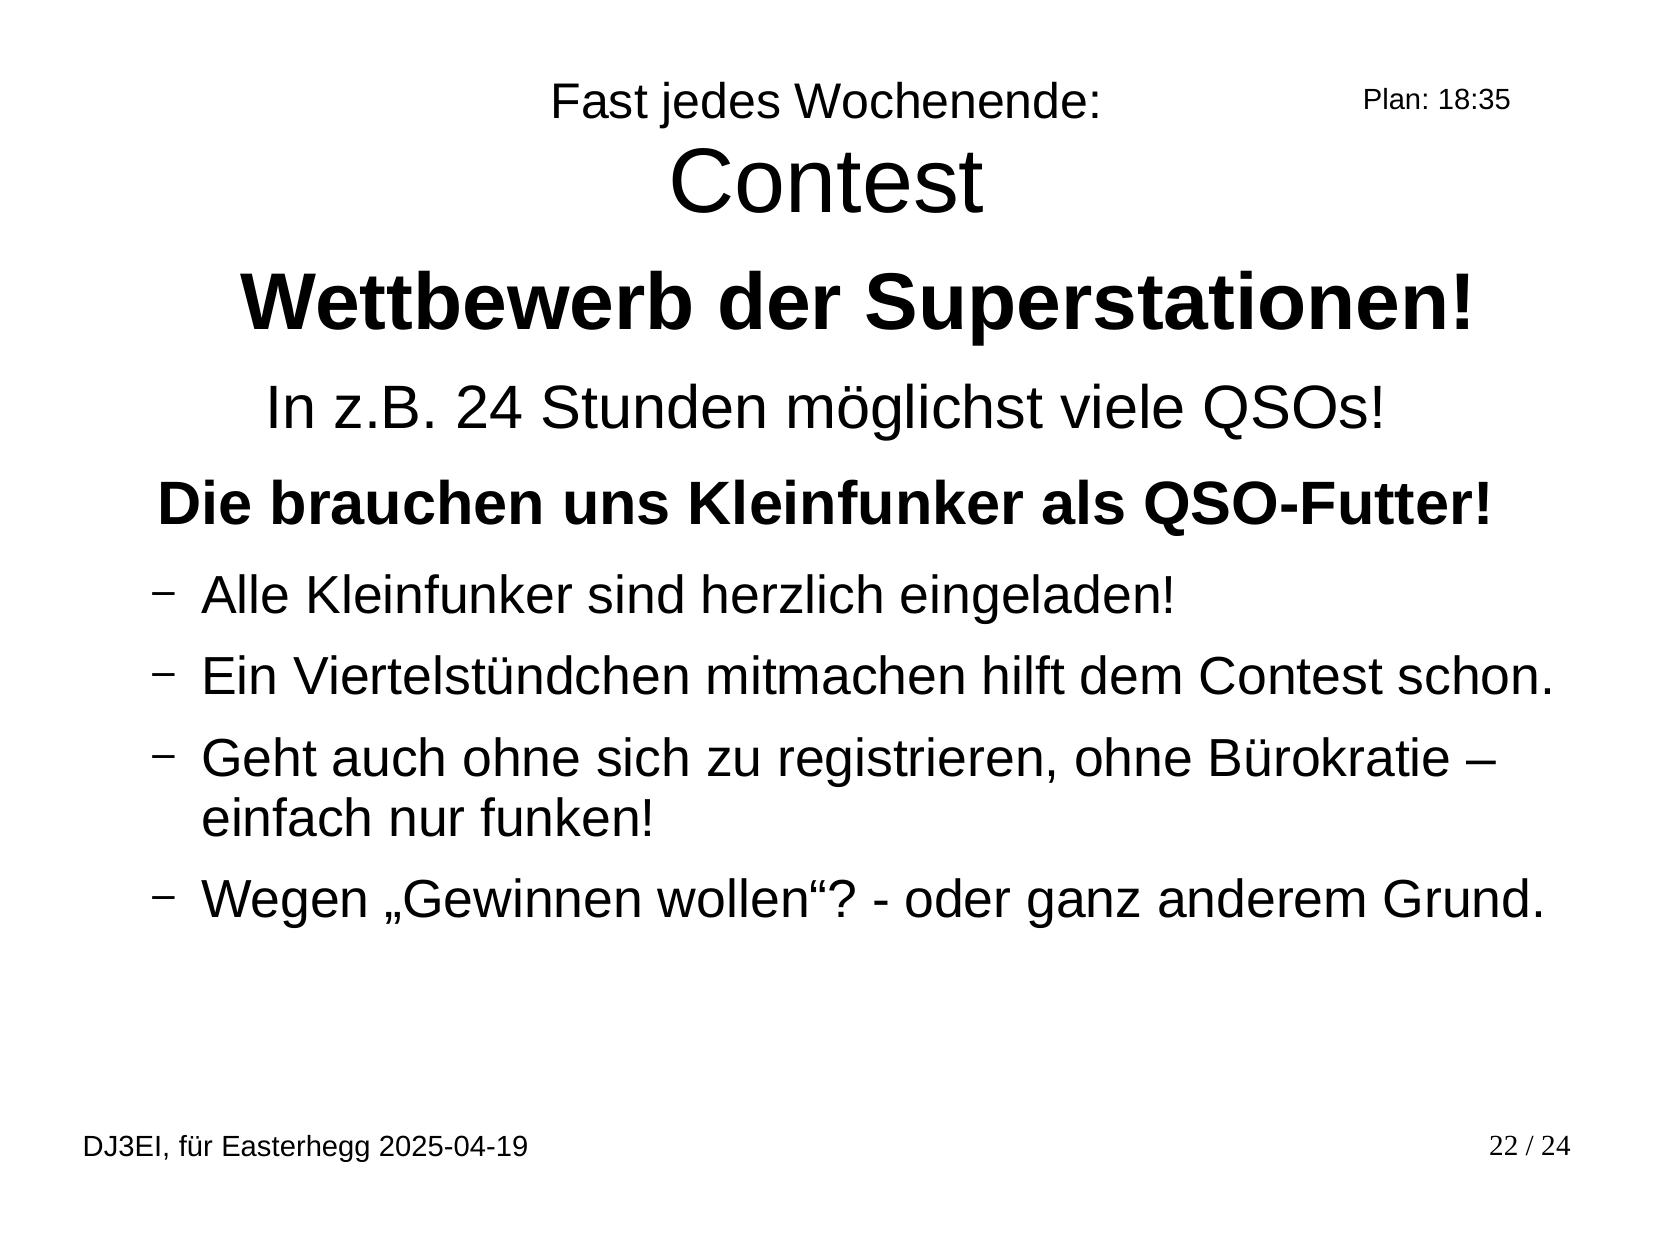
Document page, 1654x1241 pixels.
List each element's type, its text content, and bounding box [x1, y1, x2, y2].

title Fast jedes Wochenende: Contest [82, 49, 1571, 256]
list Wettbewerb der Superstationen! In z.B. 24 Stunden möglichst viele QSOs! Die brauchen uns Kleinfunker als QSO-Futter! Alle Kleinfunker sind herzlich eingeladen! Ein Viertelstündchen mitmachen hilft dem Contest schon. Geht auch ohne sich zu registrieren, ohne Bürokratie – einfach nur funken! Wegen „Gewinnen wollen“? - oder ganz anderem Grund. [70, 256, 1583, 1052]
text_box Plan: 18:35 [1348, 75, 1527, 123]
